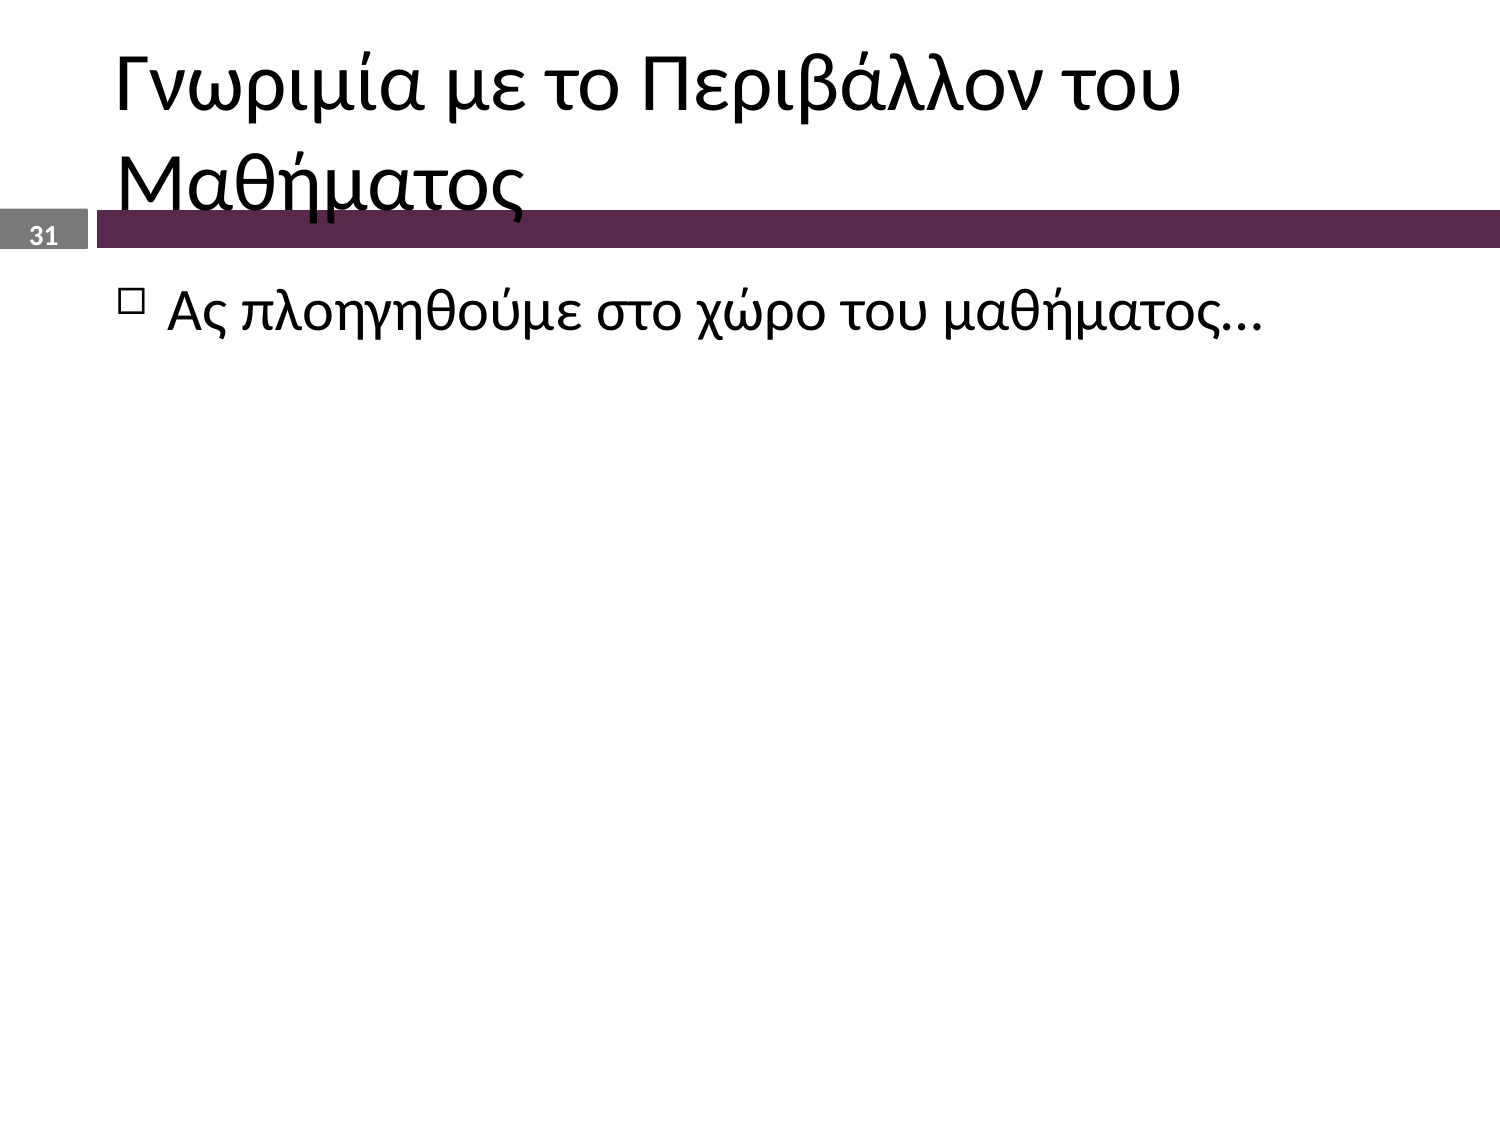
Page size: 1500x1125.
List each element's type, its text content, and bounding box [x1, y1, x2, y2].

text_box [0, 208, 88, 249]
title Γνωριμία με το Περιβάλλον του Μαθήματος [100, 19, 1438, 182]
list Ας πλοηγηθούμε στο χώρο του μαθήματος… [100, 262, 1438, 1000]
